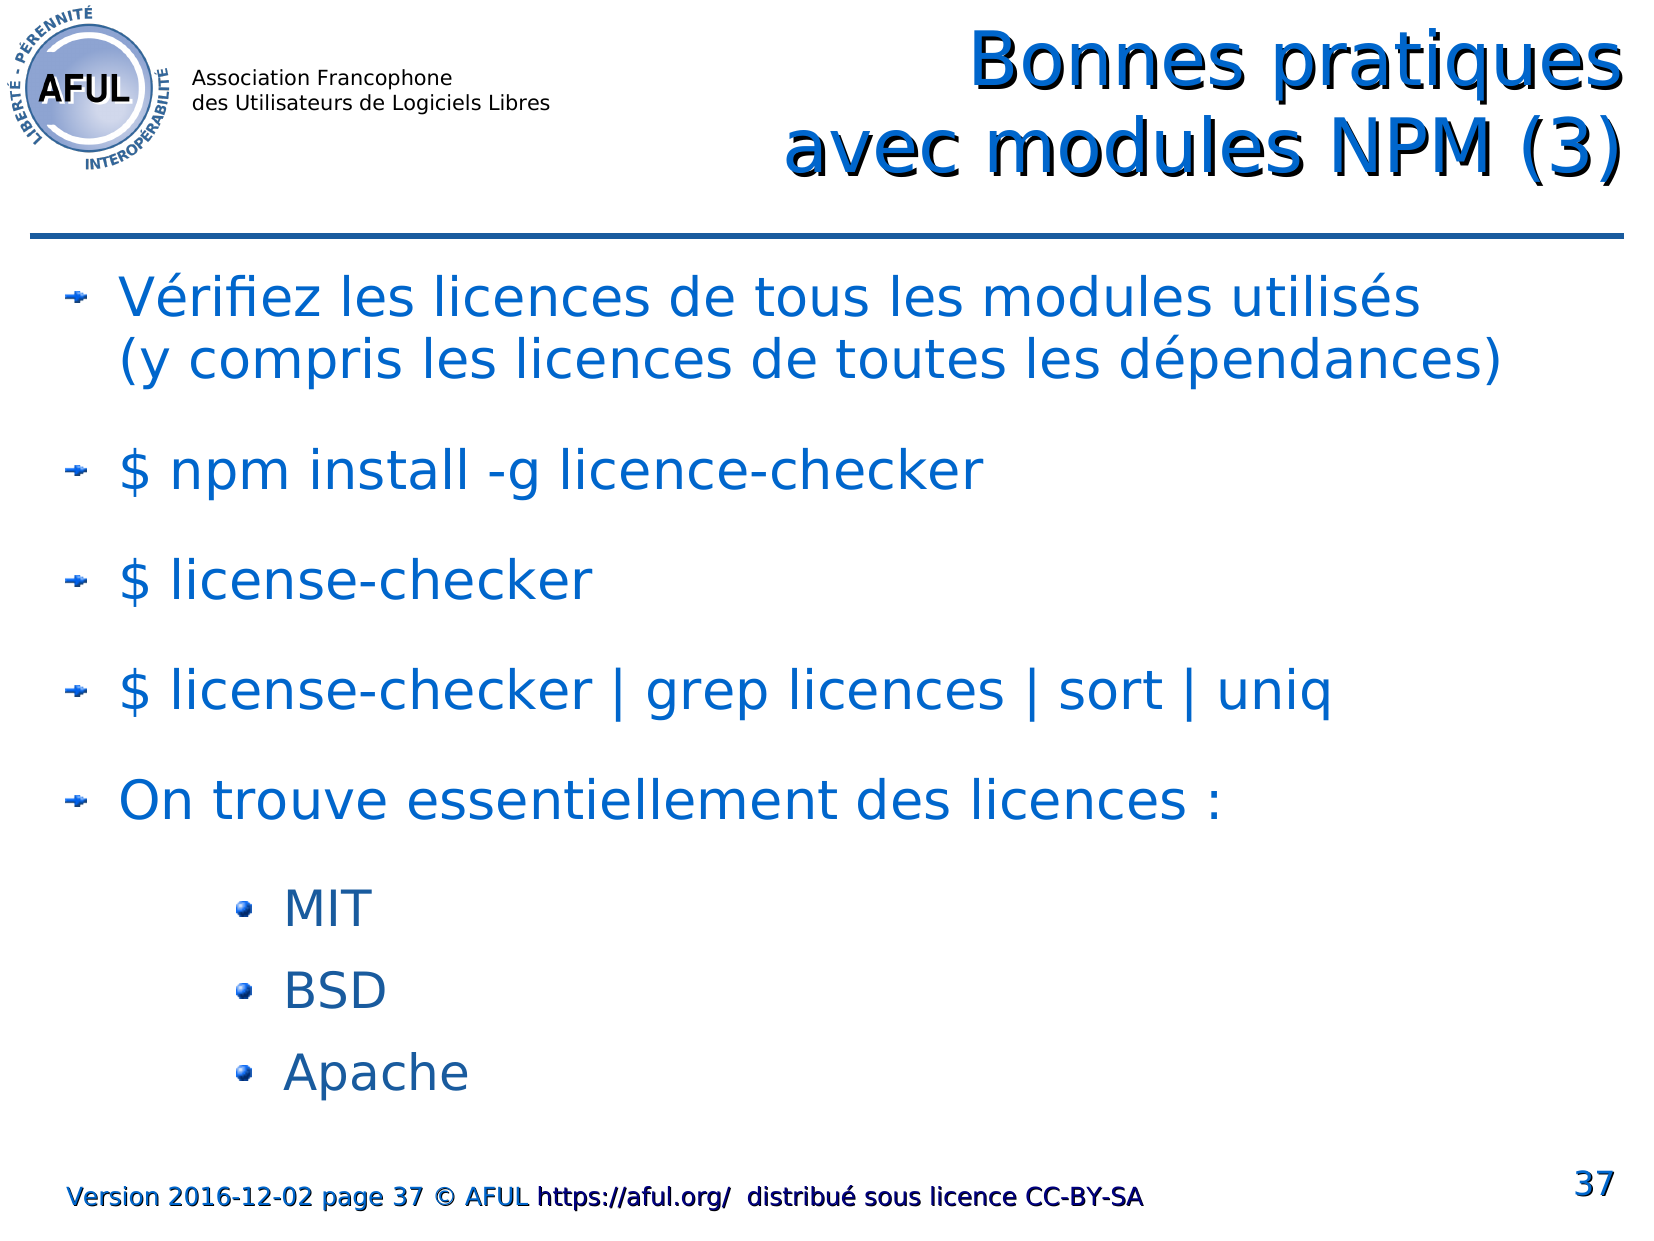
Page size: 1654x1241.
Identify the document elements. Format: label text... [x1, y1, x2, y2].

title Bonnes pratiques avec modules NPM (3) [501, 0, 1625, 207]
list Vérifiez les licences de tous les modules utilisés (y compris les licences de toutes les dépendances) $ npm install -g licence-checker $ license-checker $ license-checker | grep licences | sort | uniq On trouve essentiellement des licences : MIT BSD Apache [47, 265, 1595, 1241]
picture [0, 0, 178, 178]
